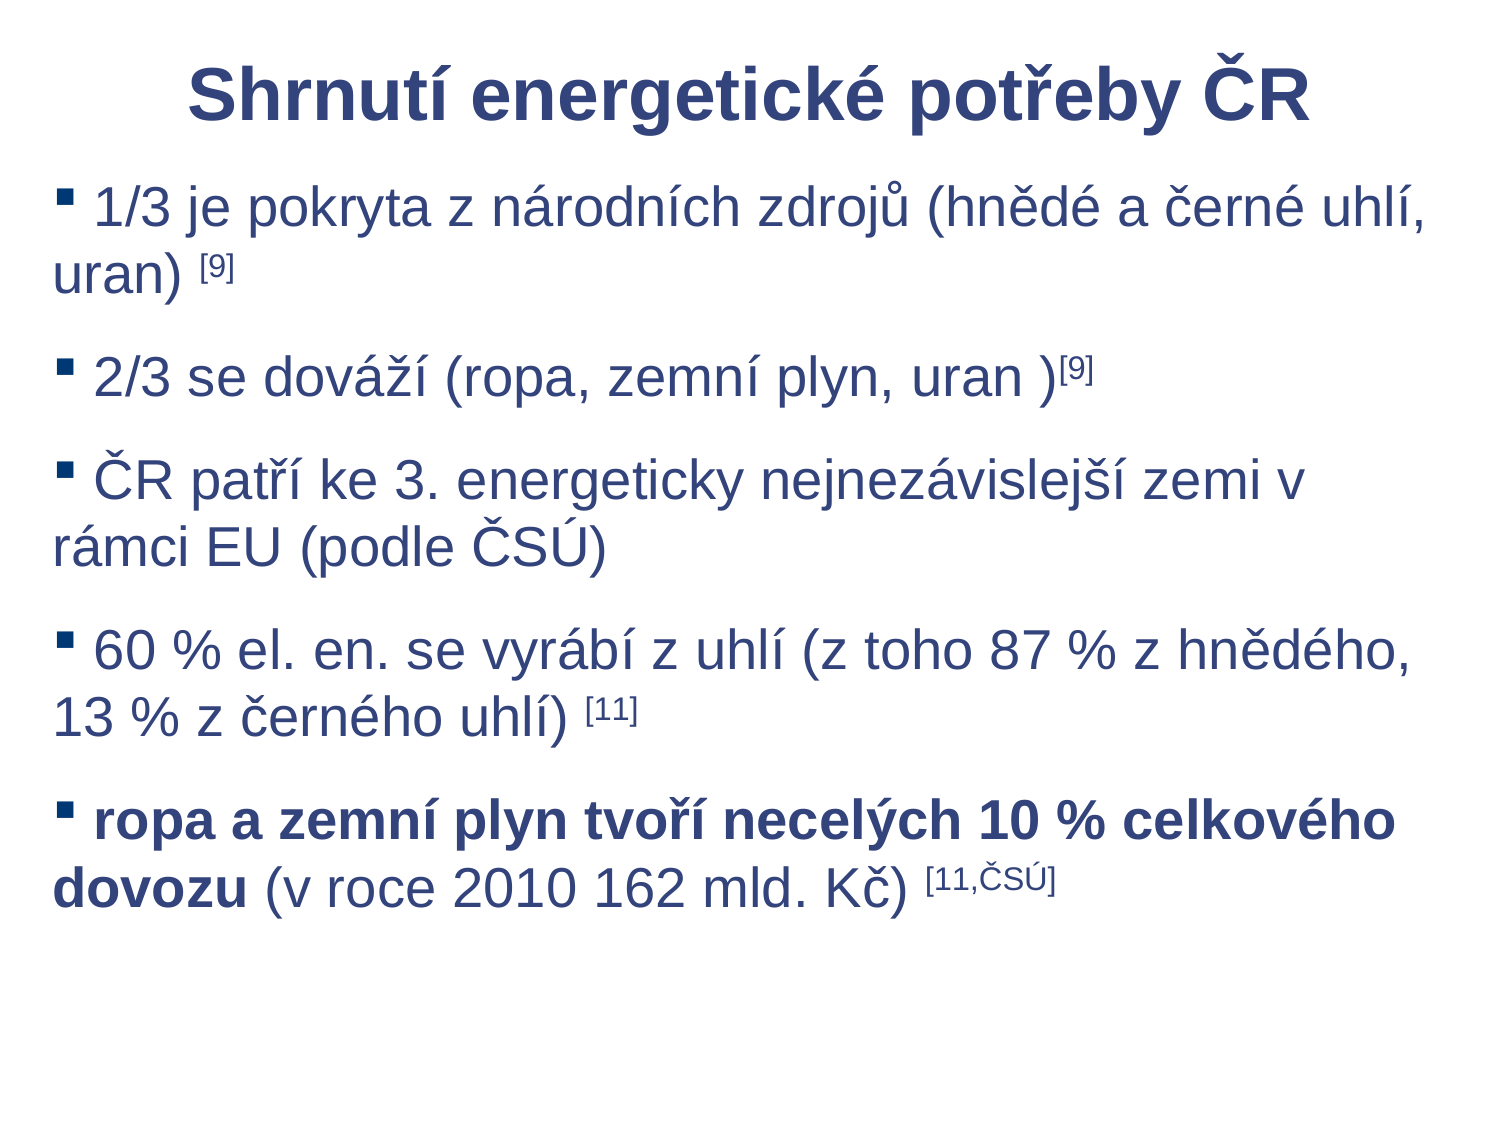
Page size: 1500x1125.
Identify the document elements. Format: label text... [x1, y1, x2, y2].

text_box Shrnutí energetické potřeby ČR 1/3 je pokryta z národních zdrojů (hnědé a černé uhlí, uran) [9] 2/3 se dováží (ropa, zemní plyn, uran )[9] ČR patří ke 3. energeticky nejnezávislejší zemi v rámci EU (podle ČSÚ) 60 % el. en. se vyrábí z uhlí (z toho 87 % z hnědého, 13 % z černého uhlí) [11] ropa a zemní plyn tvoří necelých 10 % celkového dovozu (v roce 2010 162 mld. Kč) [11,ČSÚ] [37, 37, 1463, 927]
